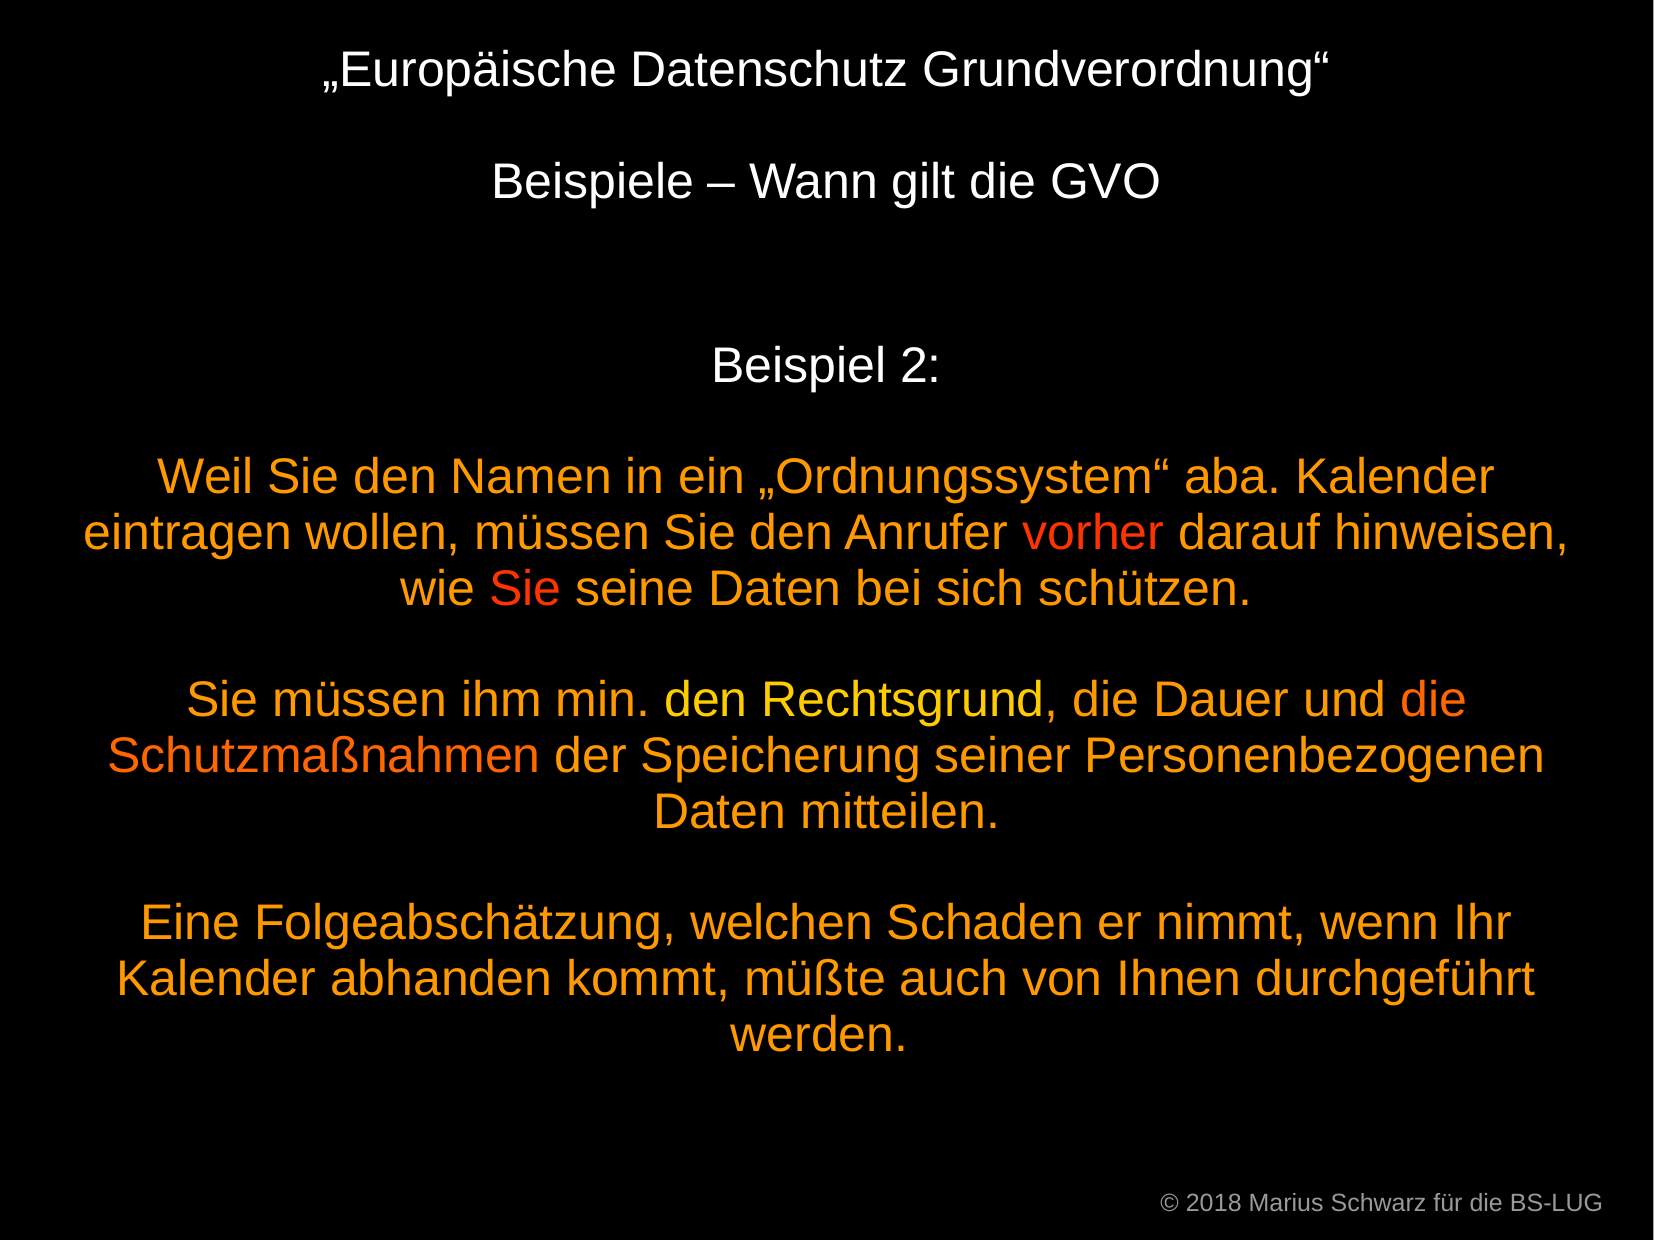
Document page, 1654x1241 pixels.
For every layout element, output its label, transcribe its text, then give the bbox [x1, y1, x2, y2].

title „Europäische Datenschutz Grundverordnung“ Beispiele – Wann gilt die GVO [82, 41, 1571, 209]
text_box Beispiel 2: Weil Sie den Namen in ein „Ordnungssystem“ aba. Kalender eintragen wollen, müssen Sie den Anrufer vorher darauf hinweisen, wie Sie seine Daten bei sich schützen. Sie müssen ihm min. den Rechtsgrund, die Dauer und die Schutzmaßnahmen der Speicherung seiner Personenbezogenen Daten mitteilen. Eine Folgeabschätzung, welchen Schaden er nimmt, wenn Ihr Kalender abhanden kommt, müßte auch von Ihnen durchgeführt werden. [82, 290, 1571, 1109]
text_box © 2018 Marius Schwarz für die BS-LUG [1145, 1181, 1630, 1224]
